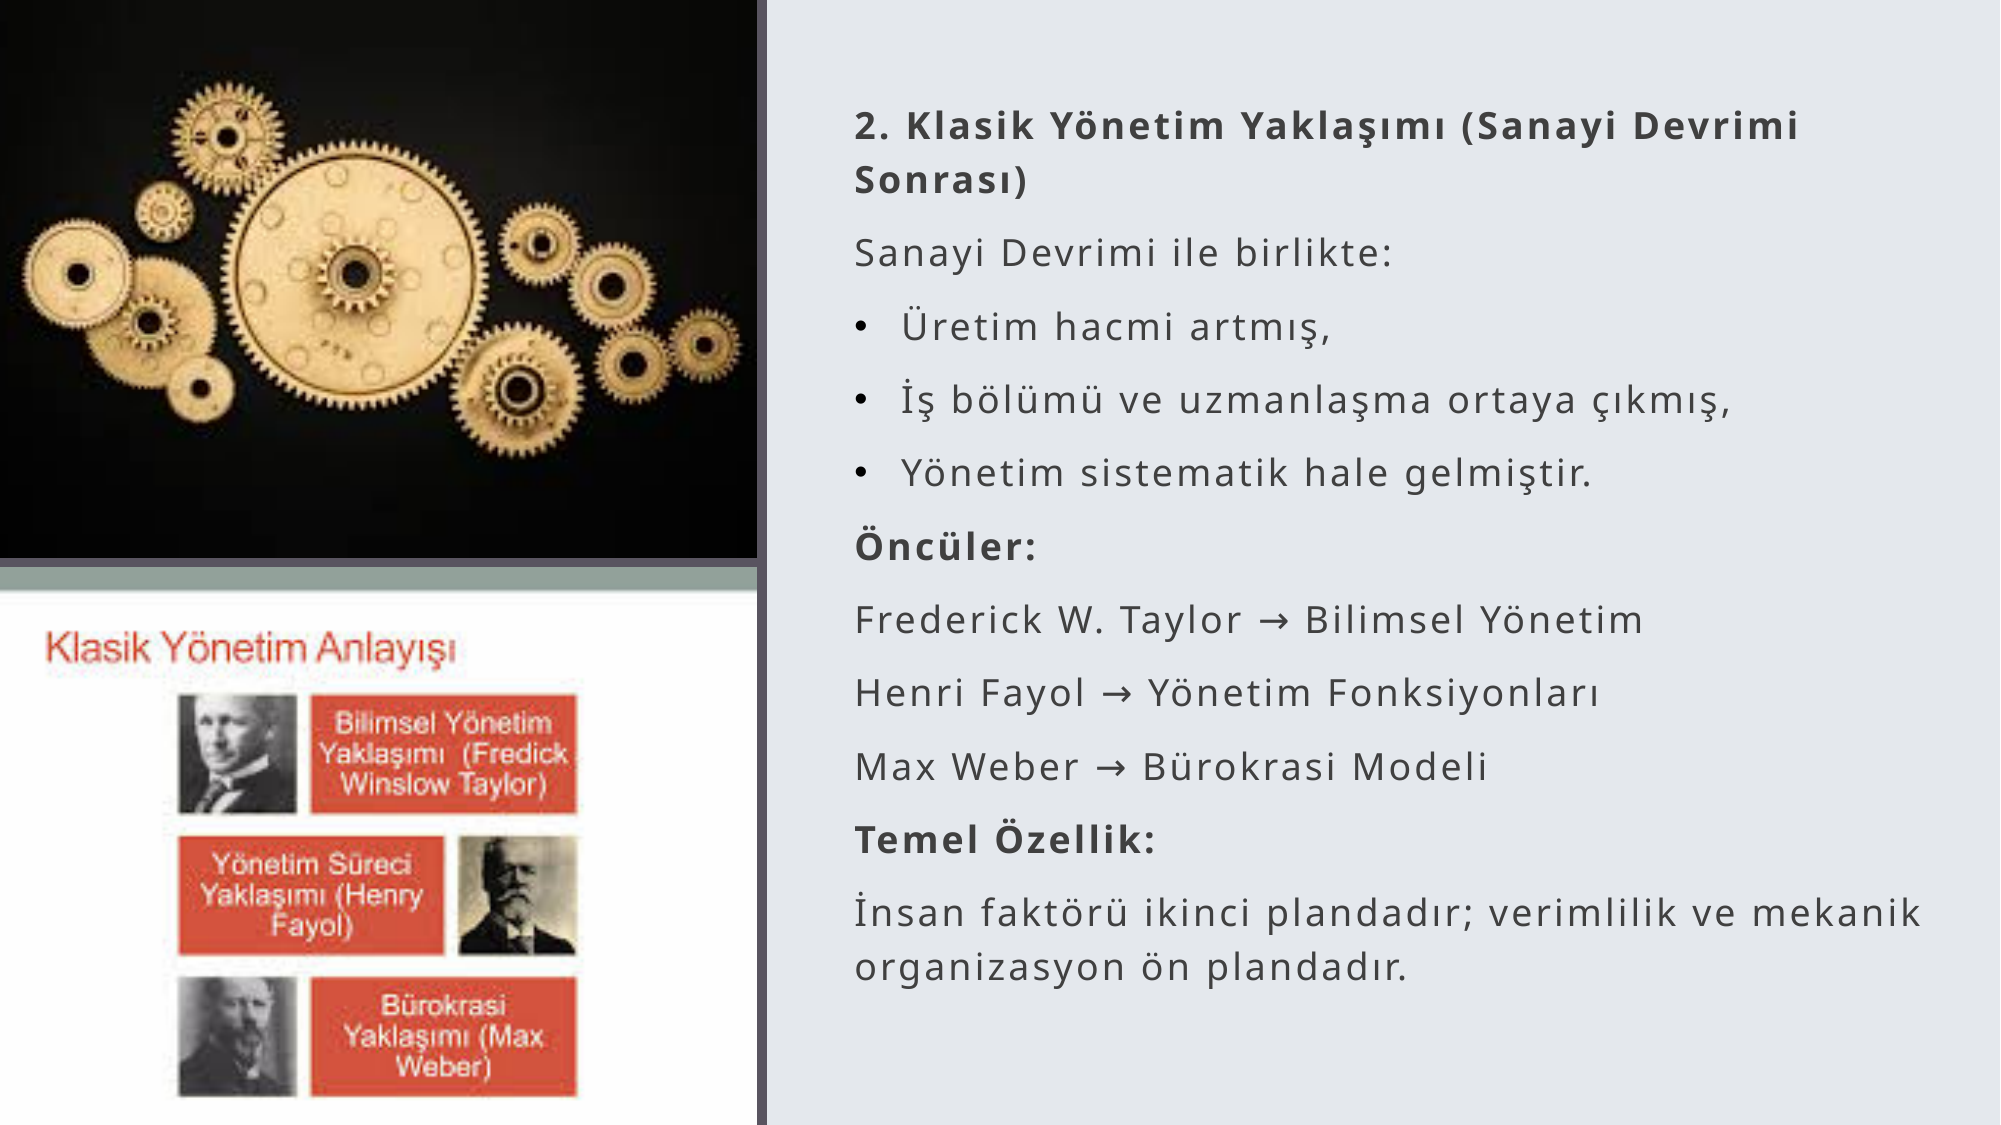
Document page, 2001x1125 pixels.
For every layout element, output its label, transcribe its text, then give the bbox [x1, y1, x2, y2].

picture [0, 567, 757, 1125]
list 2. Klasik Yönetim Yaklaşımı (Sanayi Devrimi Sonrası) Sanayi Devrimi ile birlikte: Üretim hacmi artmış, İş bölümü ve uzmanlaşma ortaya çıkmış, Yönetim sistematik hale gelmiştir. Öncüler: Frederick W. Taylor → Bilimsel Yönetim Henri Fayol → Yönetim Fonksiyonları Max Weber → Bürokrasi Modeli Temel Özellik: İnsan faktörü ikinci plandadır; verimlilik ve mekanik organizasyon ön plandadır. [836, 75, 1945, 1005]
picture [0, 0, 757, 558]
